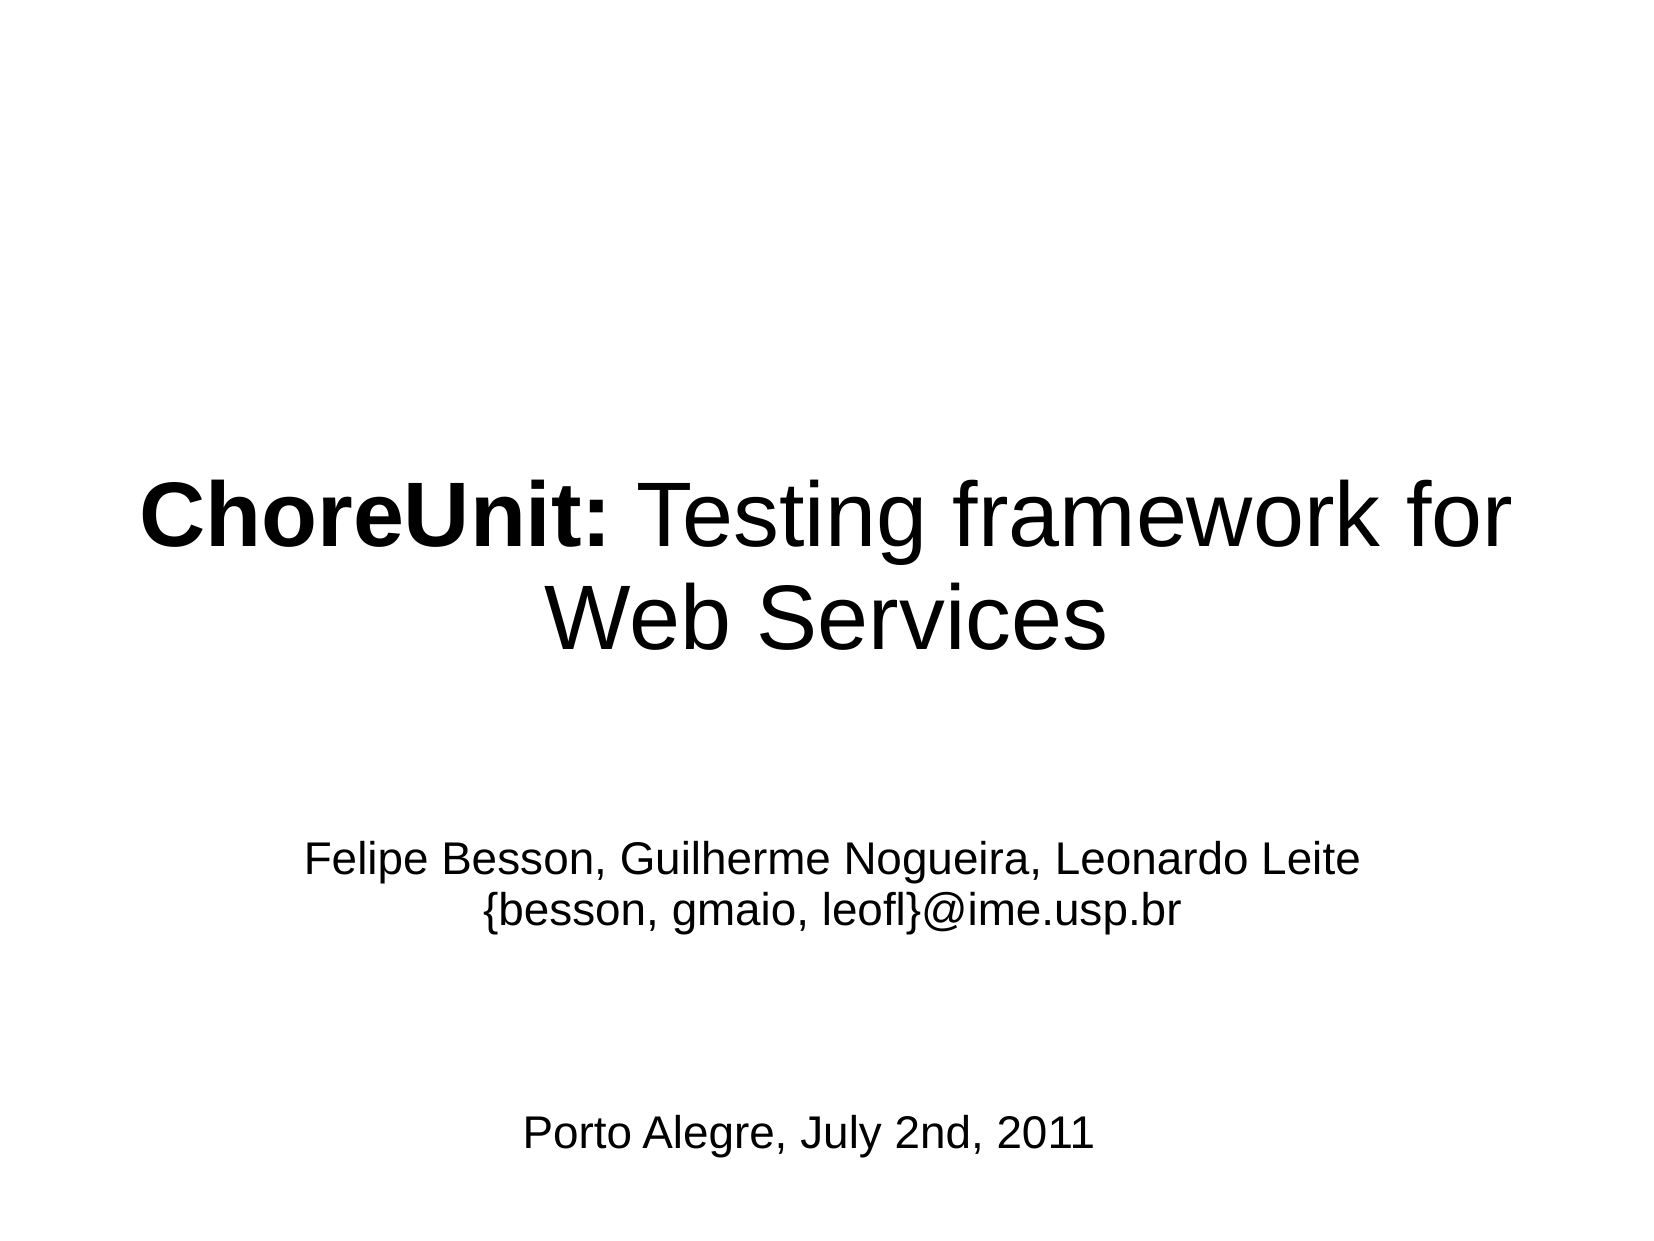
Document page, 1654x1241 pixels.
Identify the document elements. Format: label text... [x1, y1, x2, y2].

subtitle Felipe Besson, Guilherme Nogueira, Leonardo Leite {besson, gmaio, leofl}@ime.usp.br [88, 809, 1577, 960]
text_box Porto Alegre, July 2nd, 2011 [65, 1057, 1554, 1208]
title ChoreUnit: Testing framework for Web Services [82, 462, 1571, 670]
